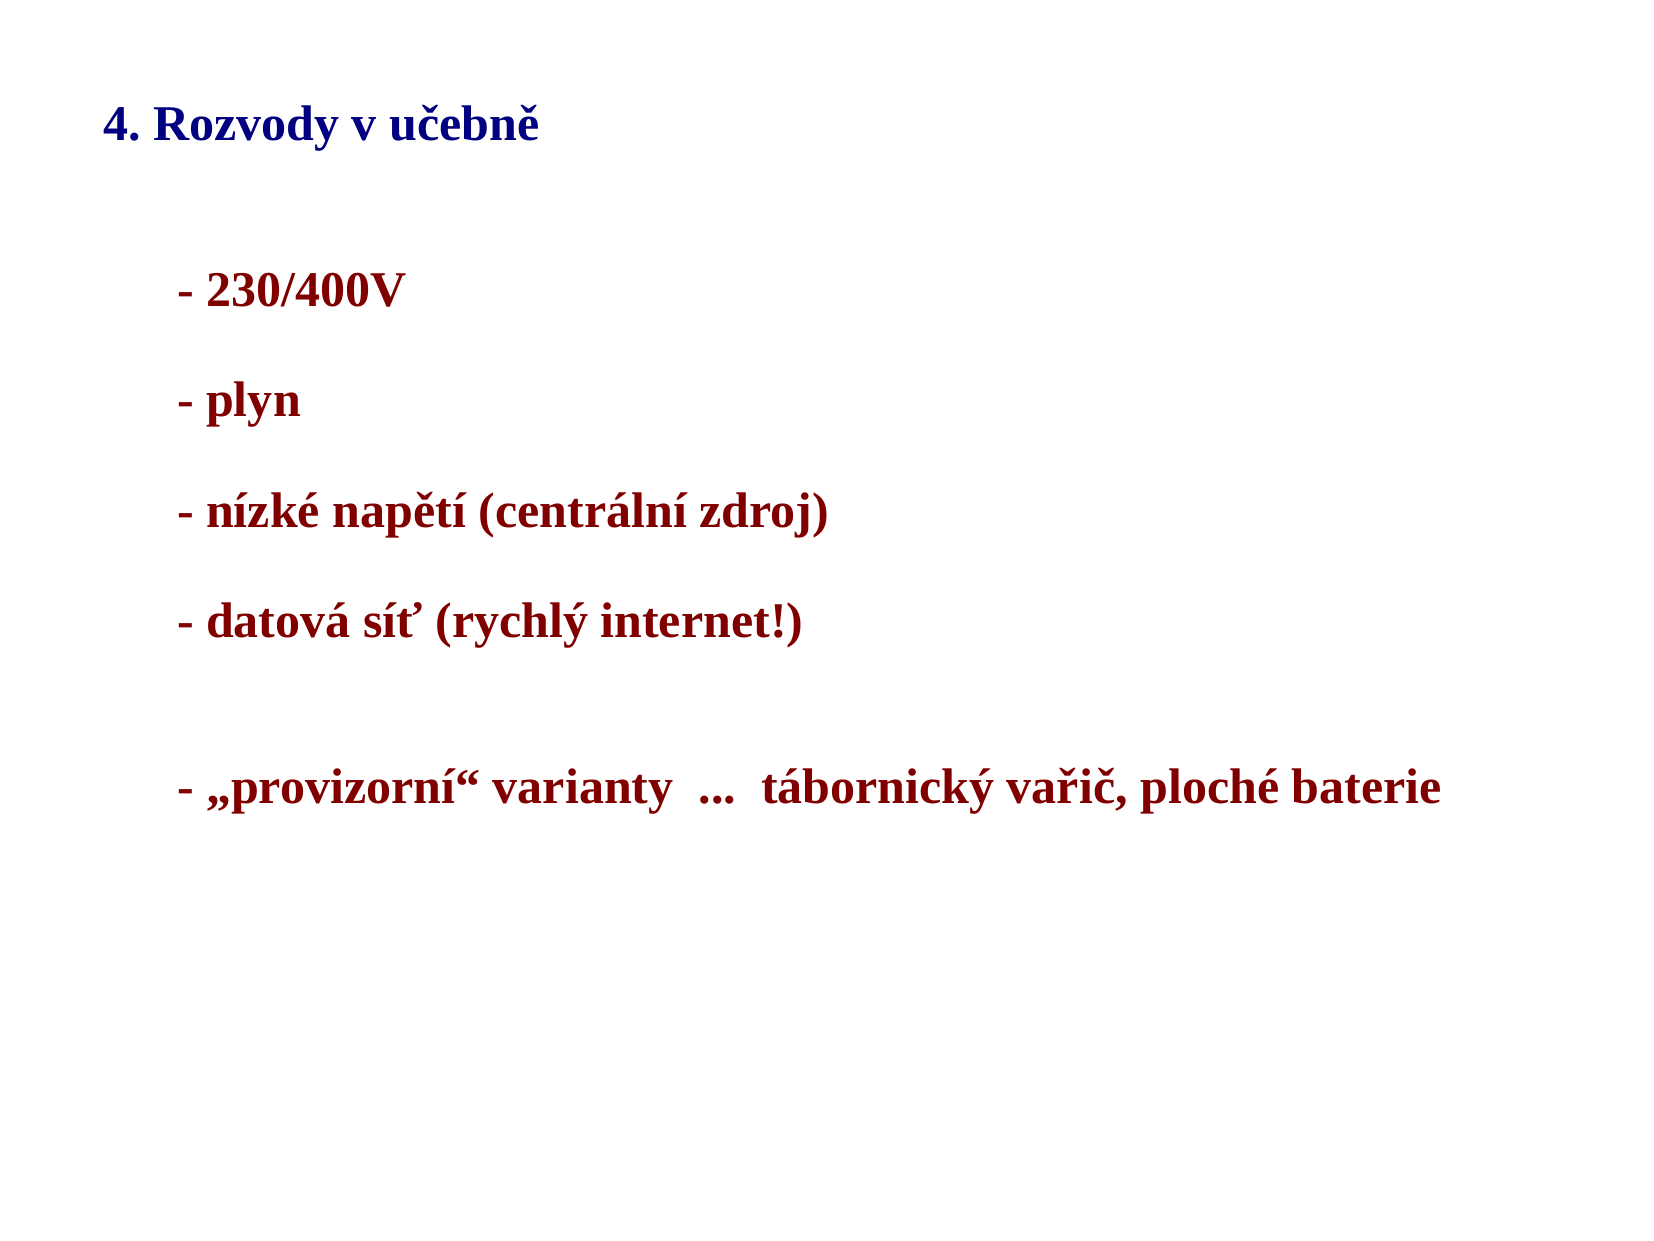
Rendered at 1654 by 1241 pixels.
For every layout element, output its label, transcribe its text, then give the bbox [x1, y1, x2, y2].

text_box 4. Rozvody v učebně - 230/400V - plyn - nízké napětí (centrální zdroj) - datová síť (rychlý internet!) - „provizorní“ varianty ... tábornický vařič, ploché baterie [88, 88, 1458, 839]
